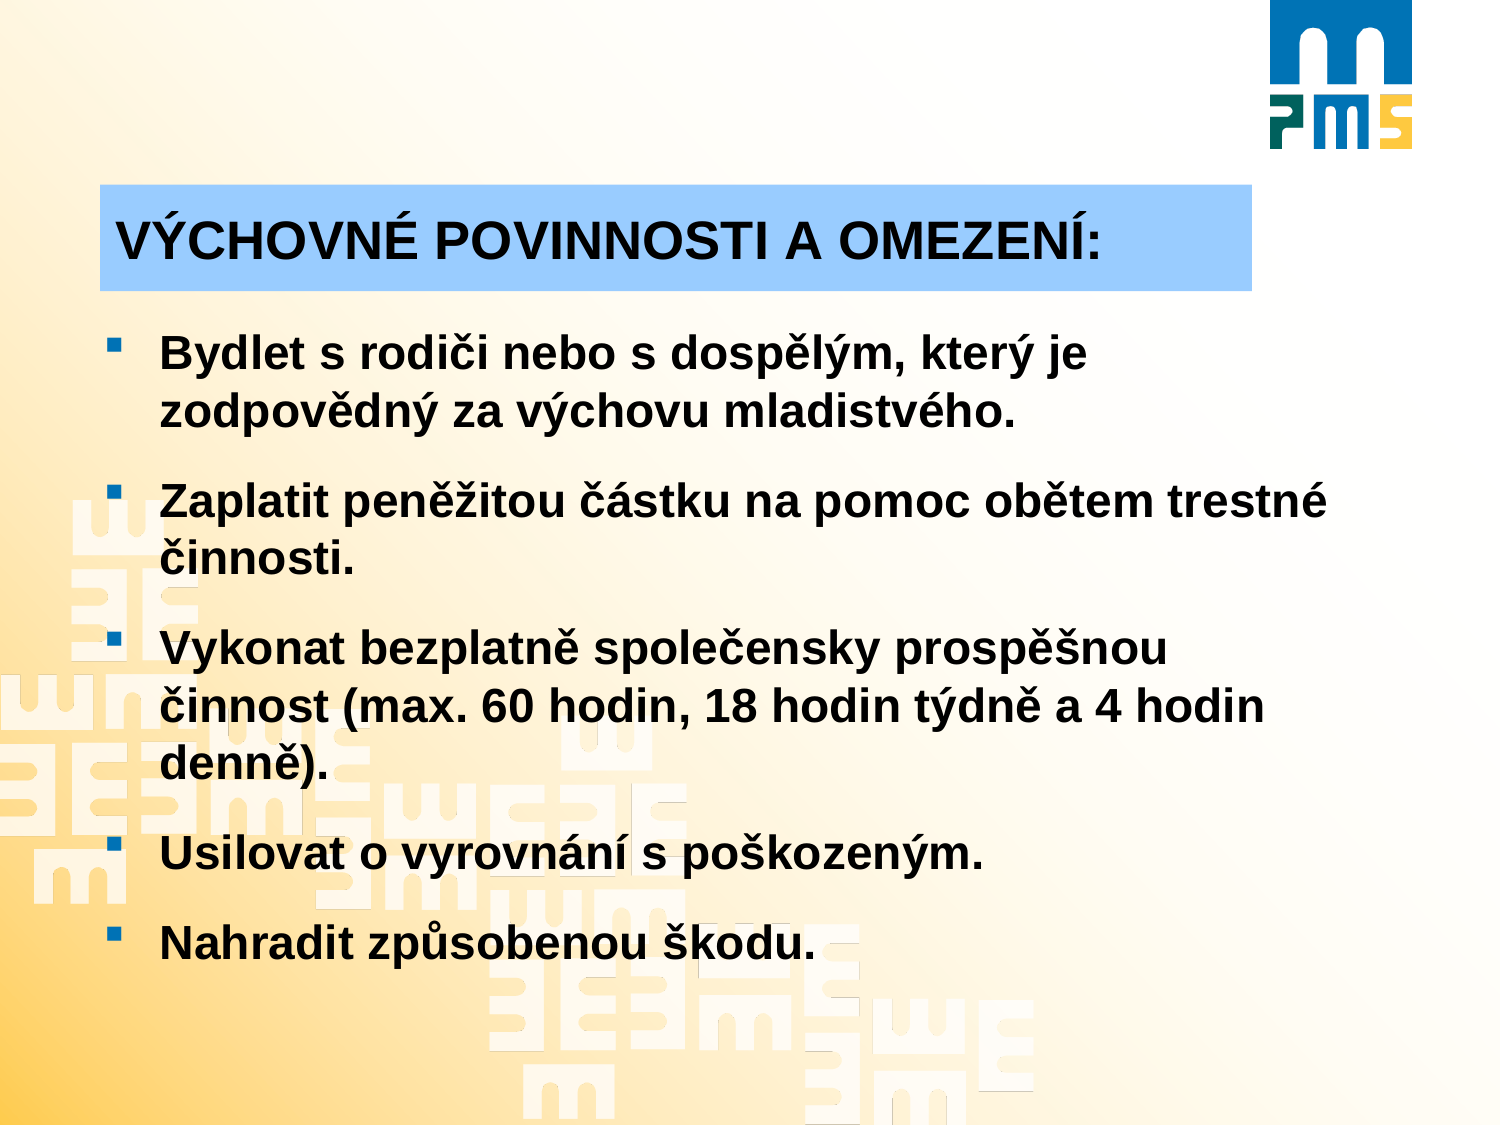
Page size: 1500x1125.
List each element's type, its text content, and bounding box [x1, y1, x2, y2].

text_box Bydlet s rodiči nebo s dospělým, který je zodpovědný za výchovu mladistvého. Zaplatit peněžitou částku na pomoc obětem trestné činnosti. Vykonat bezplatně společensky prospěšnou činnost (max. 60 hodin, 18 hodin týdně a 4 hodin denně). Usilovat o vyrovnání s poškozeným. Nahradit způsobenou škodu. [88, 314, 1365, 1071]
picture [0, 0, 1500, 1125]
title VÝCHOVNÉ POVINNOSTI A OMEZENÍ: [100, 184, 1252, 292]
